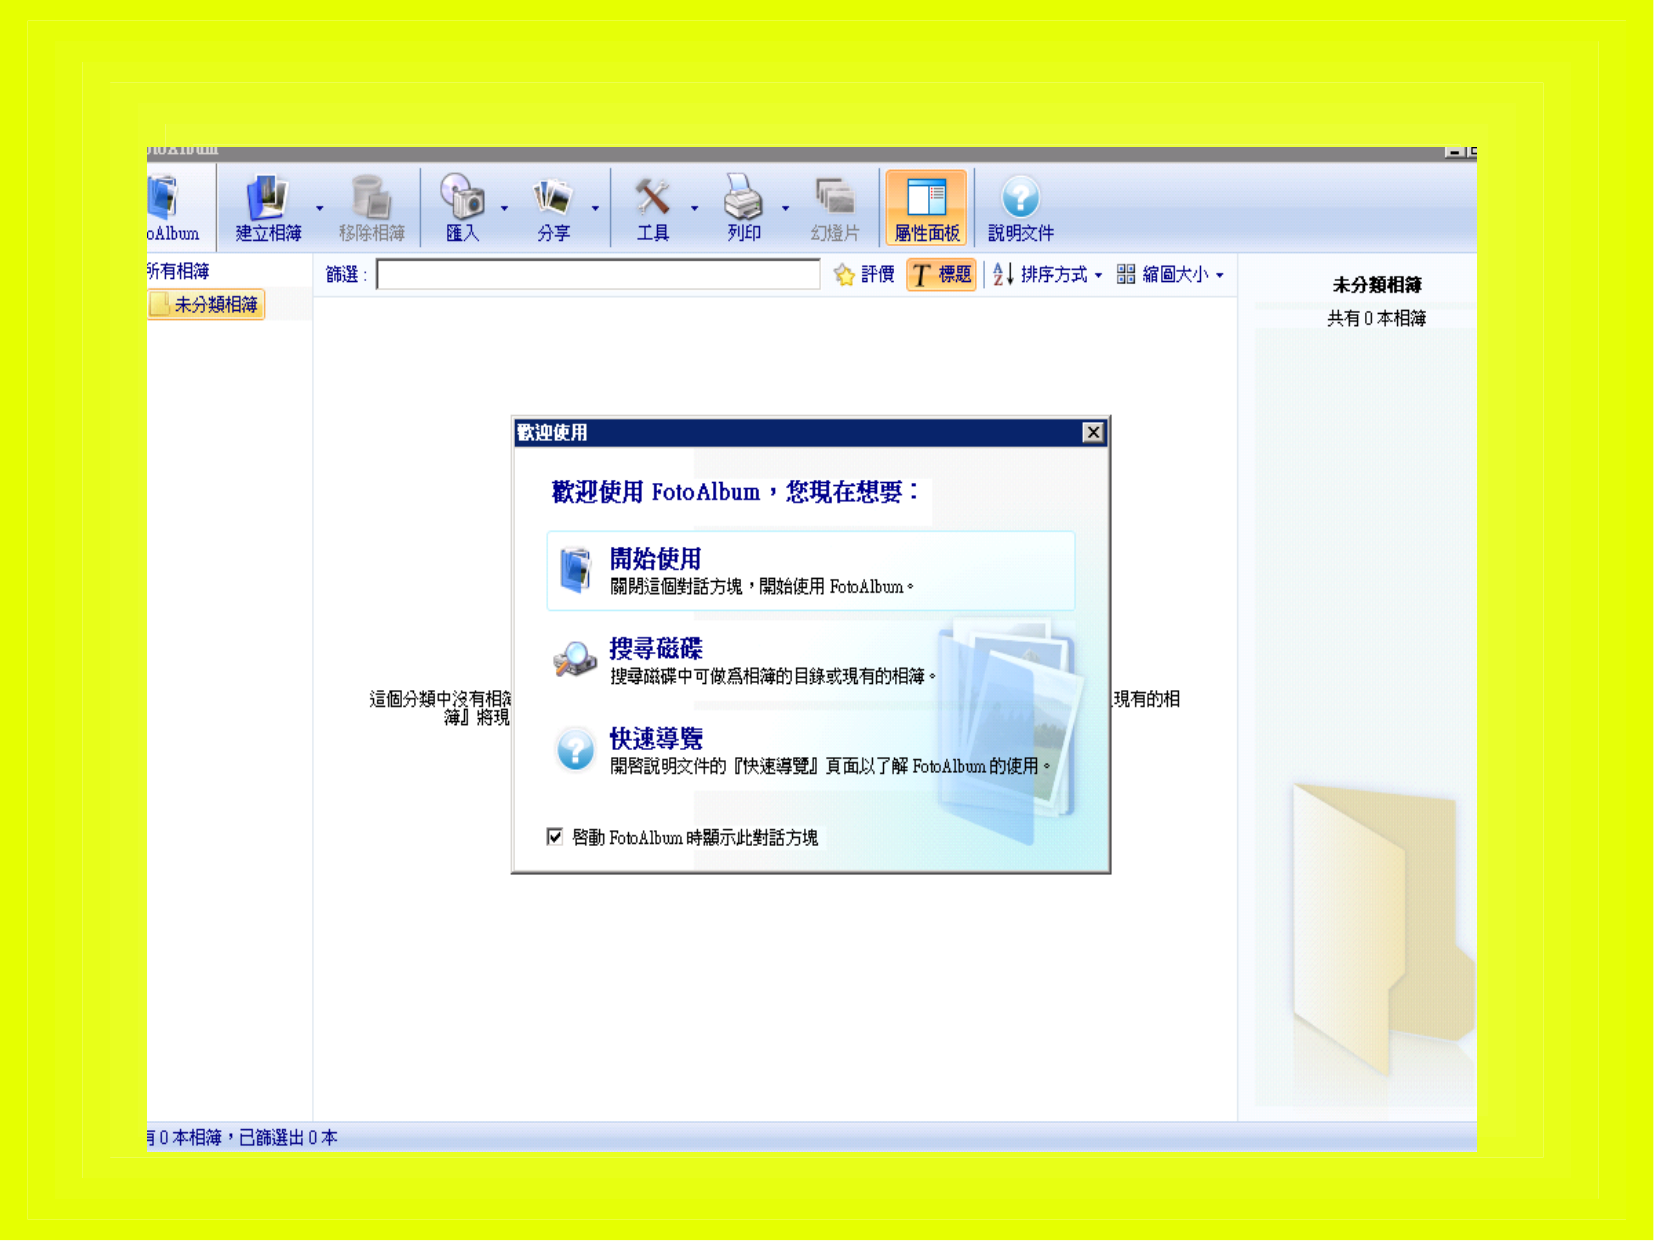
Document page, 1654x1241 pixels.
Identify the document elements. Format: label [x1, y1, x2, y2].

picture [147, 147, 1477, 1152]
